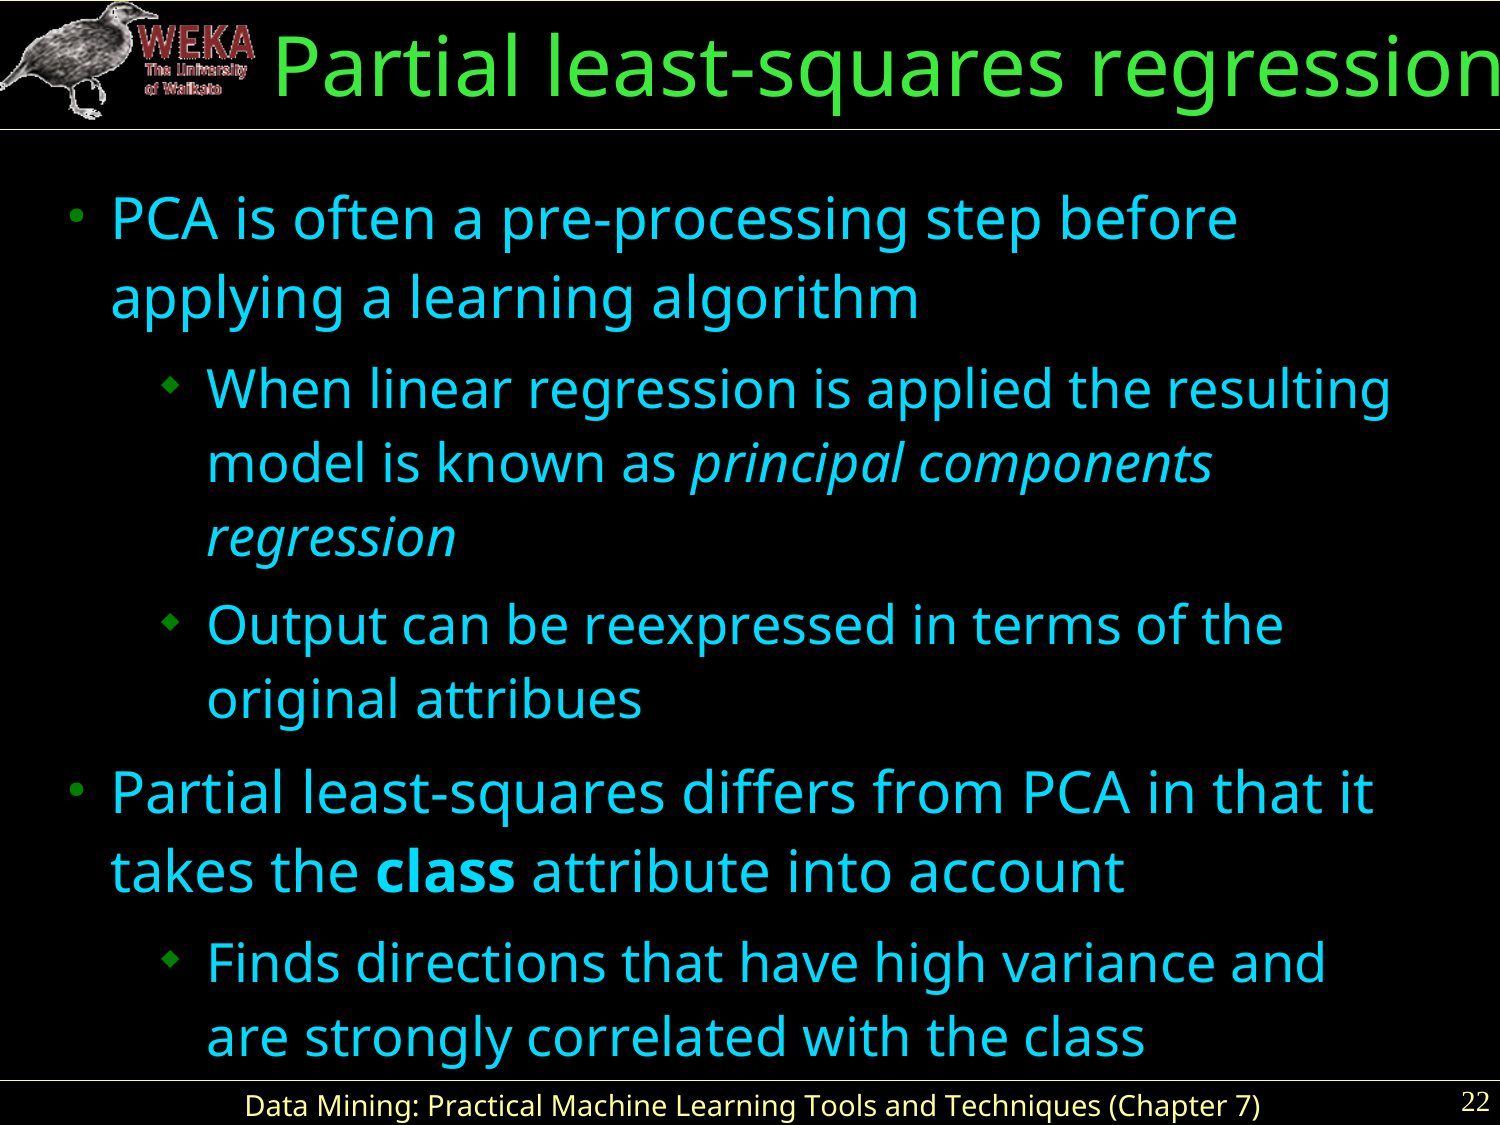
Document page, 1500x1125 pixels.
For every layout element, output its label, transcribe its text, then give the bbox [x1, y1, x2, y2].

list PCA is often a pre-processing step before applying a learning algorithm When linear regression is applied the resulting model is known as principal components regression Output can be reexpressed in terms of the original attribues Partial least-squares differs from PCA in that it takes the class attribute into account Finds directions that have high variance and are strongly correlated with the class [67, 177, 1418, 1093]
title Partial least-squares regression [263, 0, 1500, 159]
picture [0, 1, 263, 129]
